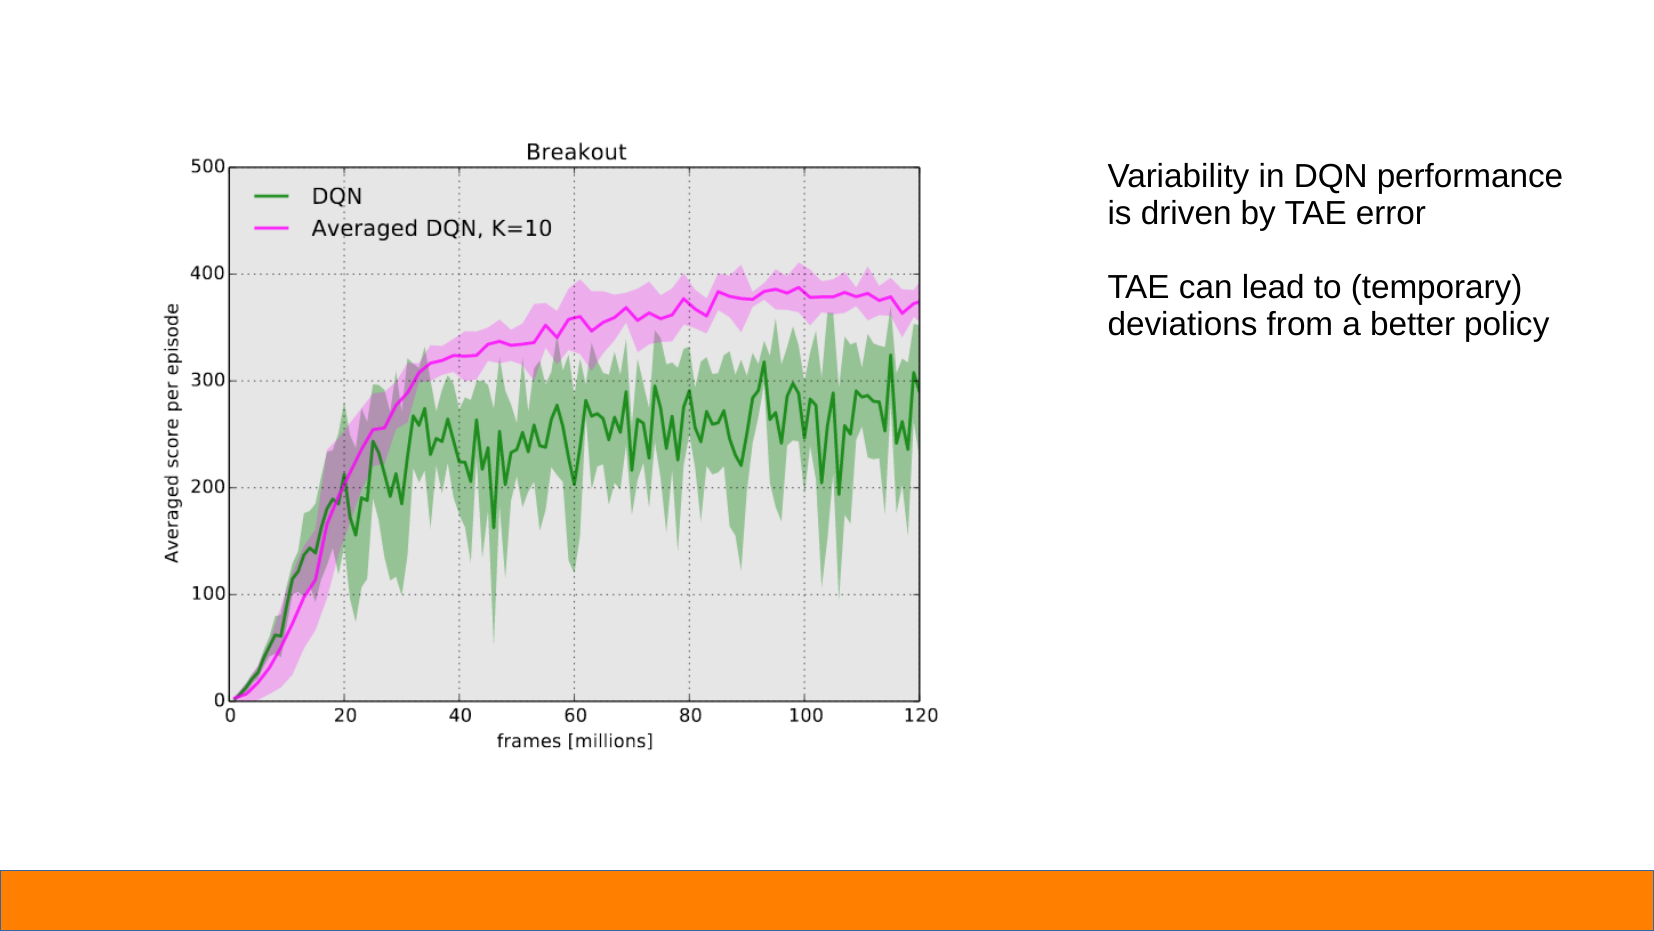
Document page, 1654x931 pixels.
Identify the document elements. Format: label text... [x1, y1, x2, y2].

picture [109, 123, 978, 778]
text_box Variability in DQN performance is driven by TAE error TAE can lead to (temporary) deviations from a better policy [1092, 150, 1591, 536]
text_box [0, 870, 1654, 931]
